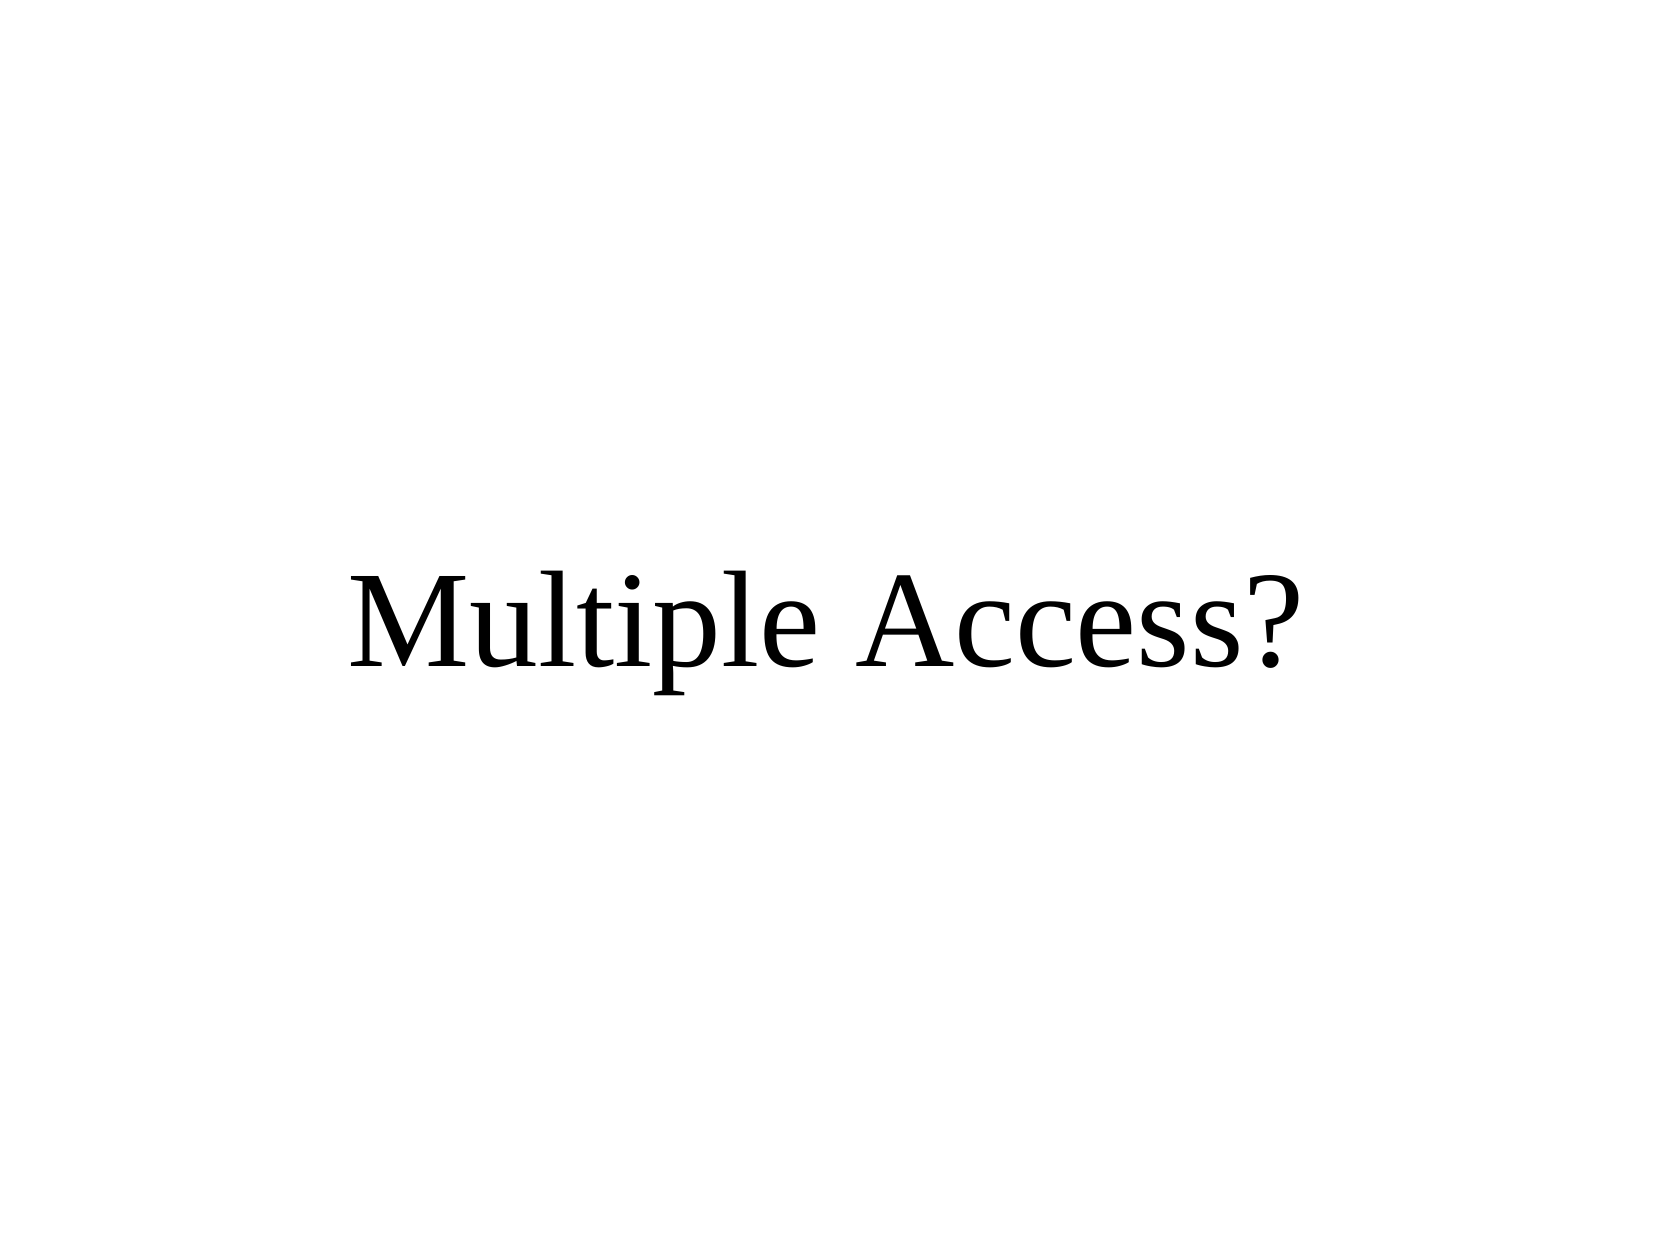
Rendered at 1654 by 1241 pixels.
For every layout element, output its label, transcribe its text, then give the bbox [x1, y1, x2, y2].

subtitle Multiple Access? [82, 88, 1571, 1152]
